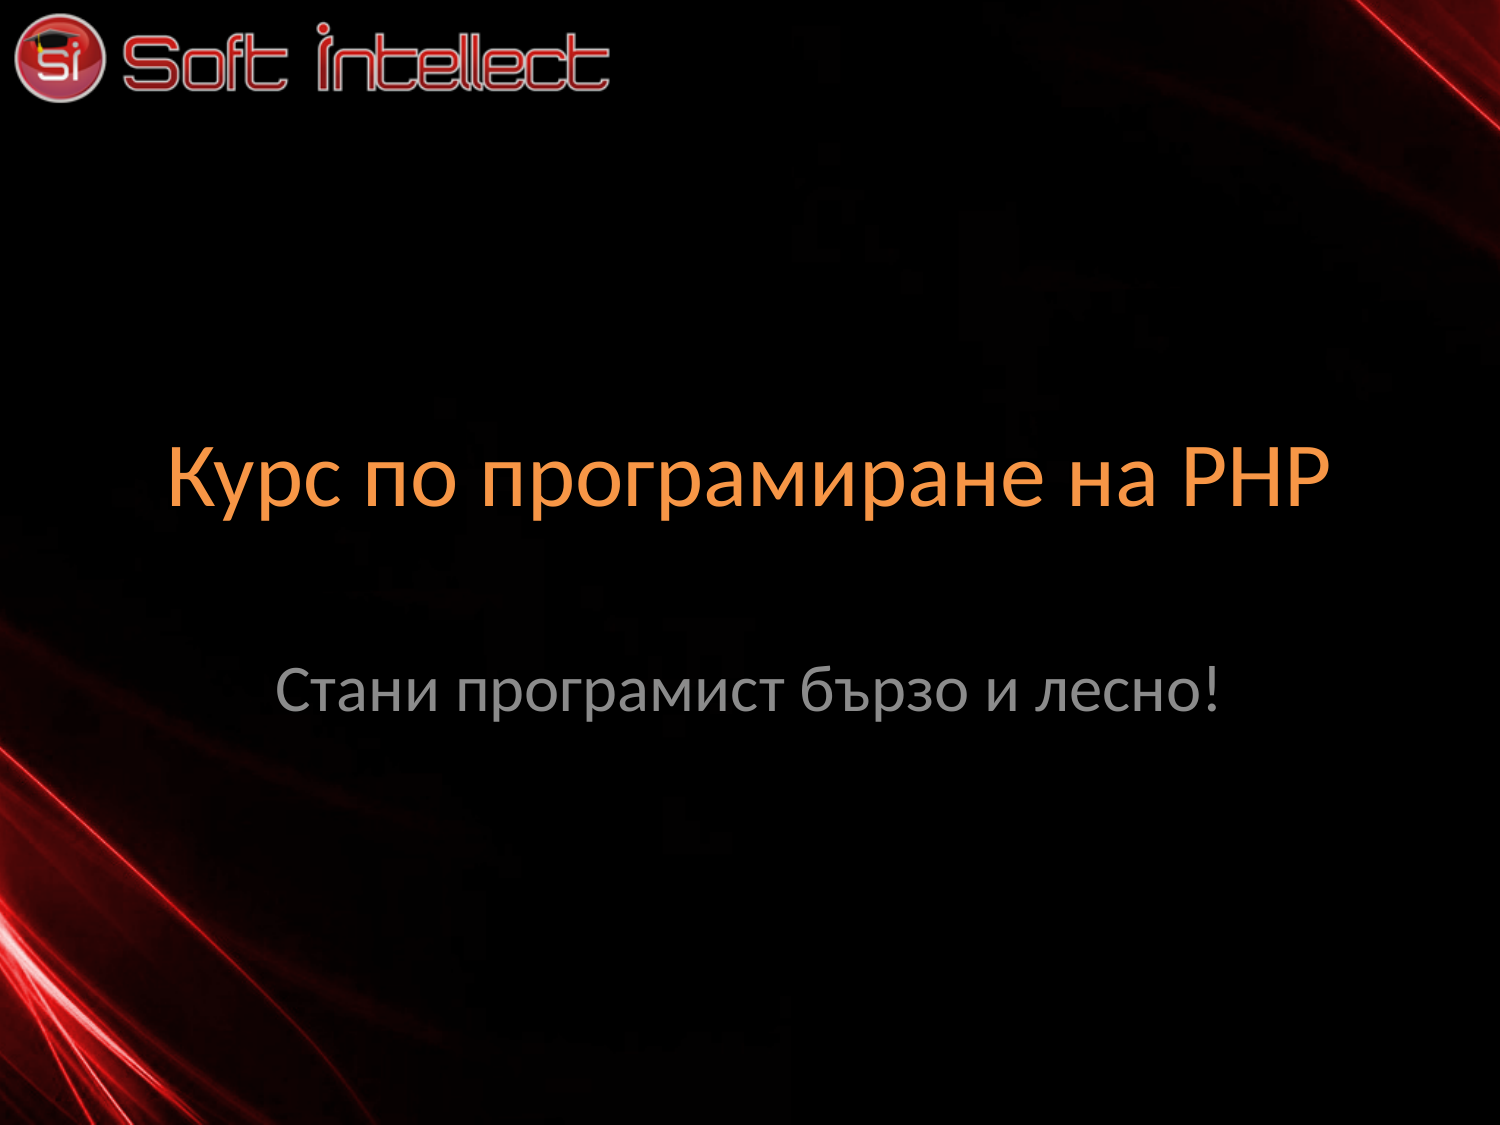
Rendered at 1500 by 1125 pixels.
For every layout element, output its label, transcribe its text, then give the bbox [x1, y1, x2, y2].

text_box Стани програмист бързо и лесно! [224, 637, 1275, 925]
picture [0, 0, 1500, 1125]
text_box Курс по програмиране на PHP [112, 349, 1388, 591]
